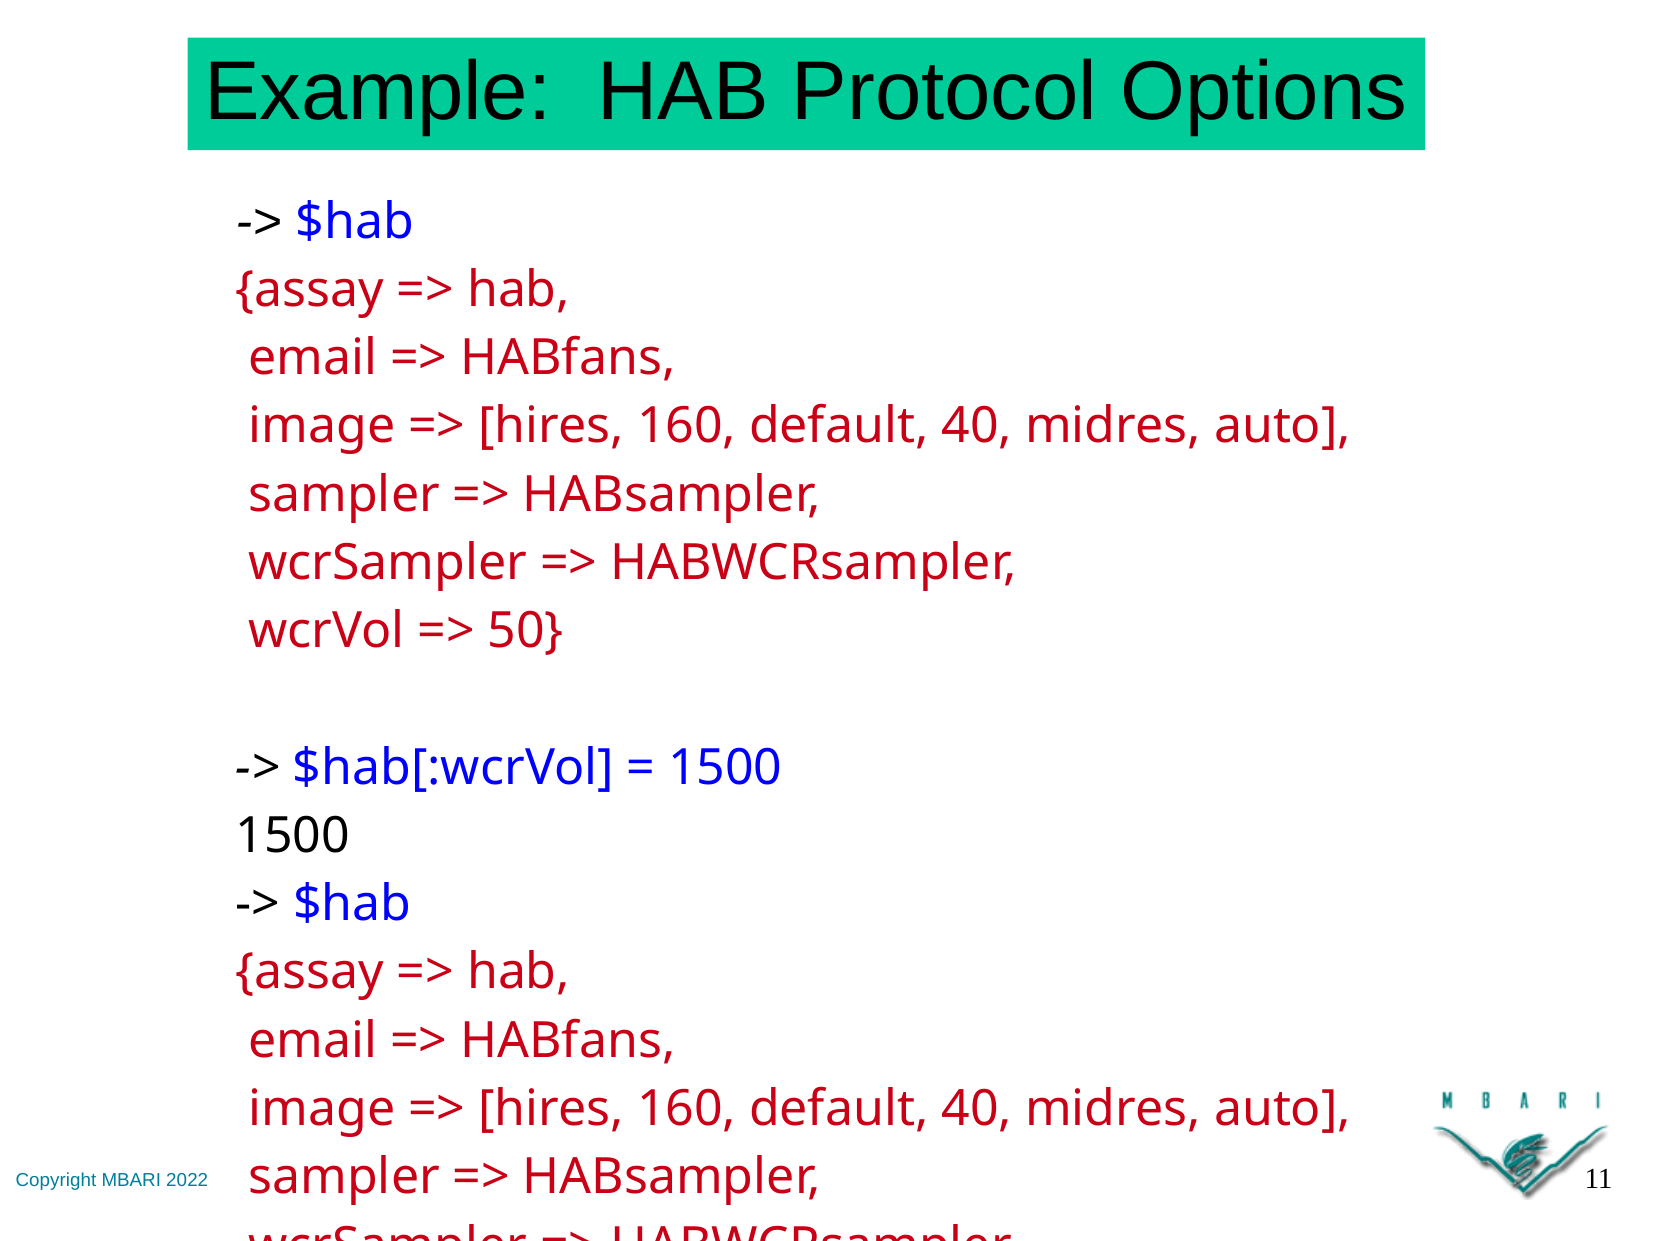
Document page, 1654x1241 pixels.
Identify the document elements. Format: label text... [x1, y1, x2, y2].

text_box Example: HAB Protocol Options [187, 37, 1426, 151]
text_box -> $hab {assay => hab, email => HABfans, image => [hires, 160, default, 40, midres, auto], sampler => HABsampler, wcrSampler => HABWCRsampler, wcrVol => 50} -> $hab[:wcrVol] = 1500 1500 -> $hab {assay => hab, email => HABfans, image => [hires, 160, default, 40, midres, auto], sampler => HABsampler, wcrSampler => HABWCRsampler, wcrVol => 1500} [150, 177, 1494, 1241]
picture [1494, 1091, 1613, 1200]
